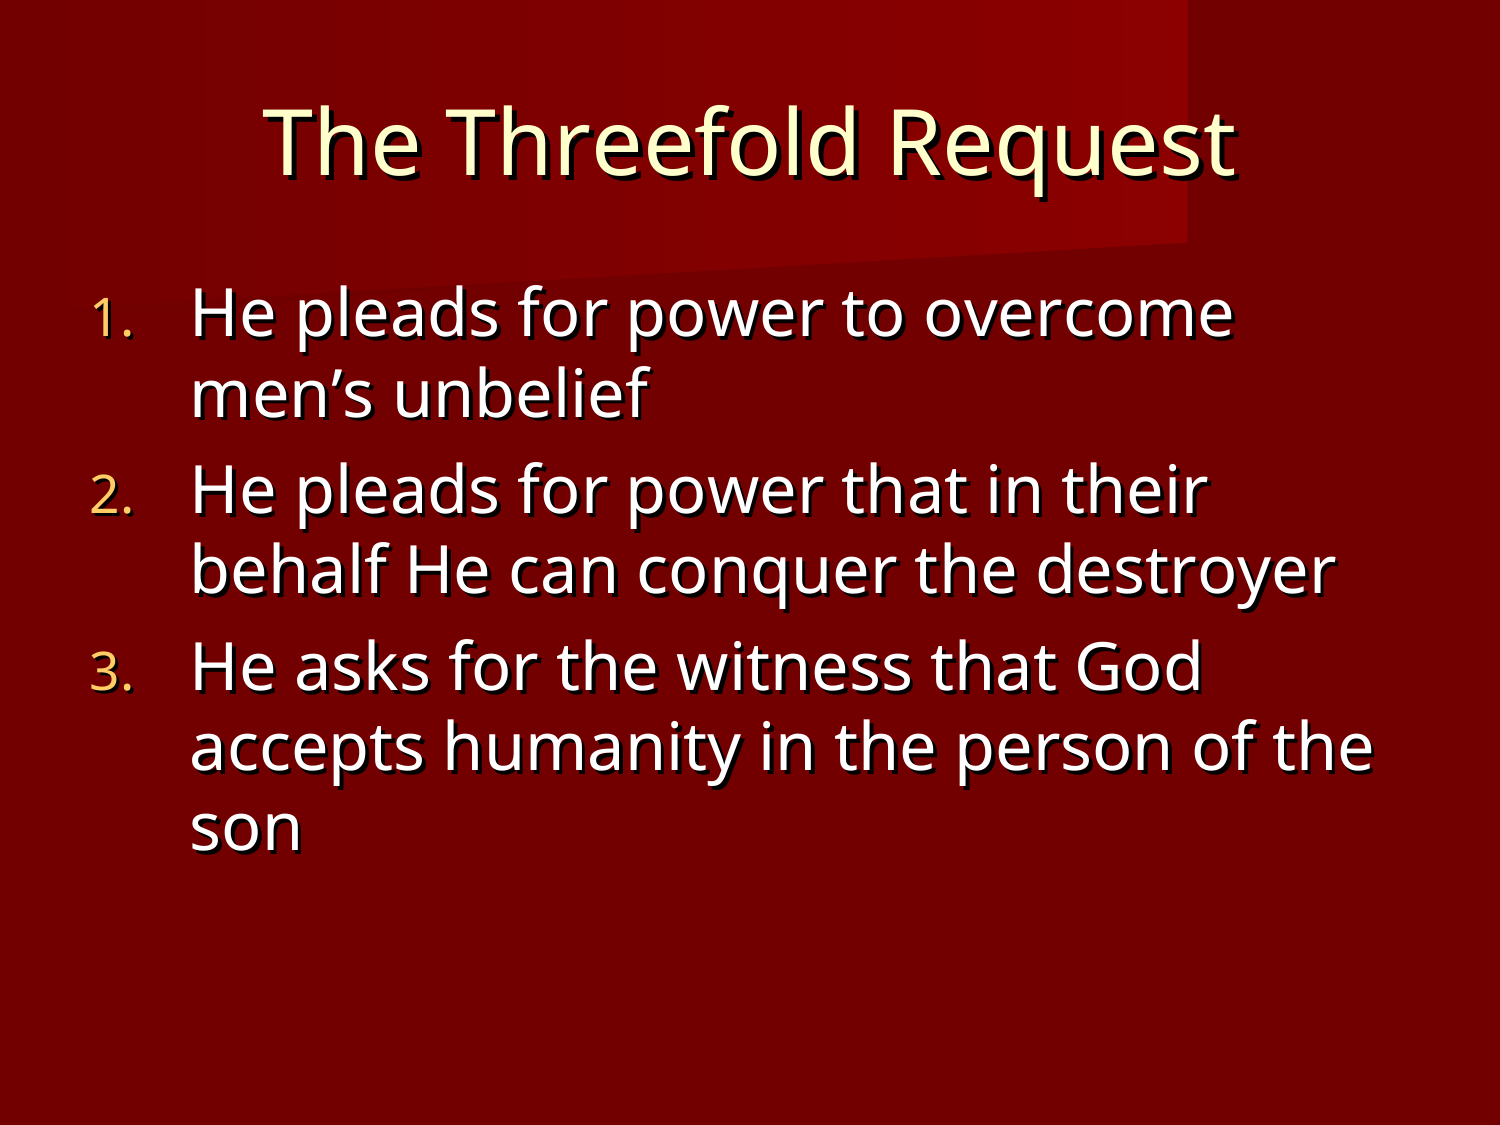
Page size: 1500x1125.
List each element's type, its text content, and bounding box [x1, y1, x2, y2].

list He pleads for power to overcome men’s unbelief He pleads for power that in their behalf He can conquer the destroyer He asks for the witness that God accepts humanity in the person of the son [75, 262, 1426, 1001]
title The Threefold Request [75, 45, 1426, 233]
